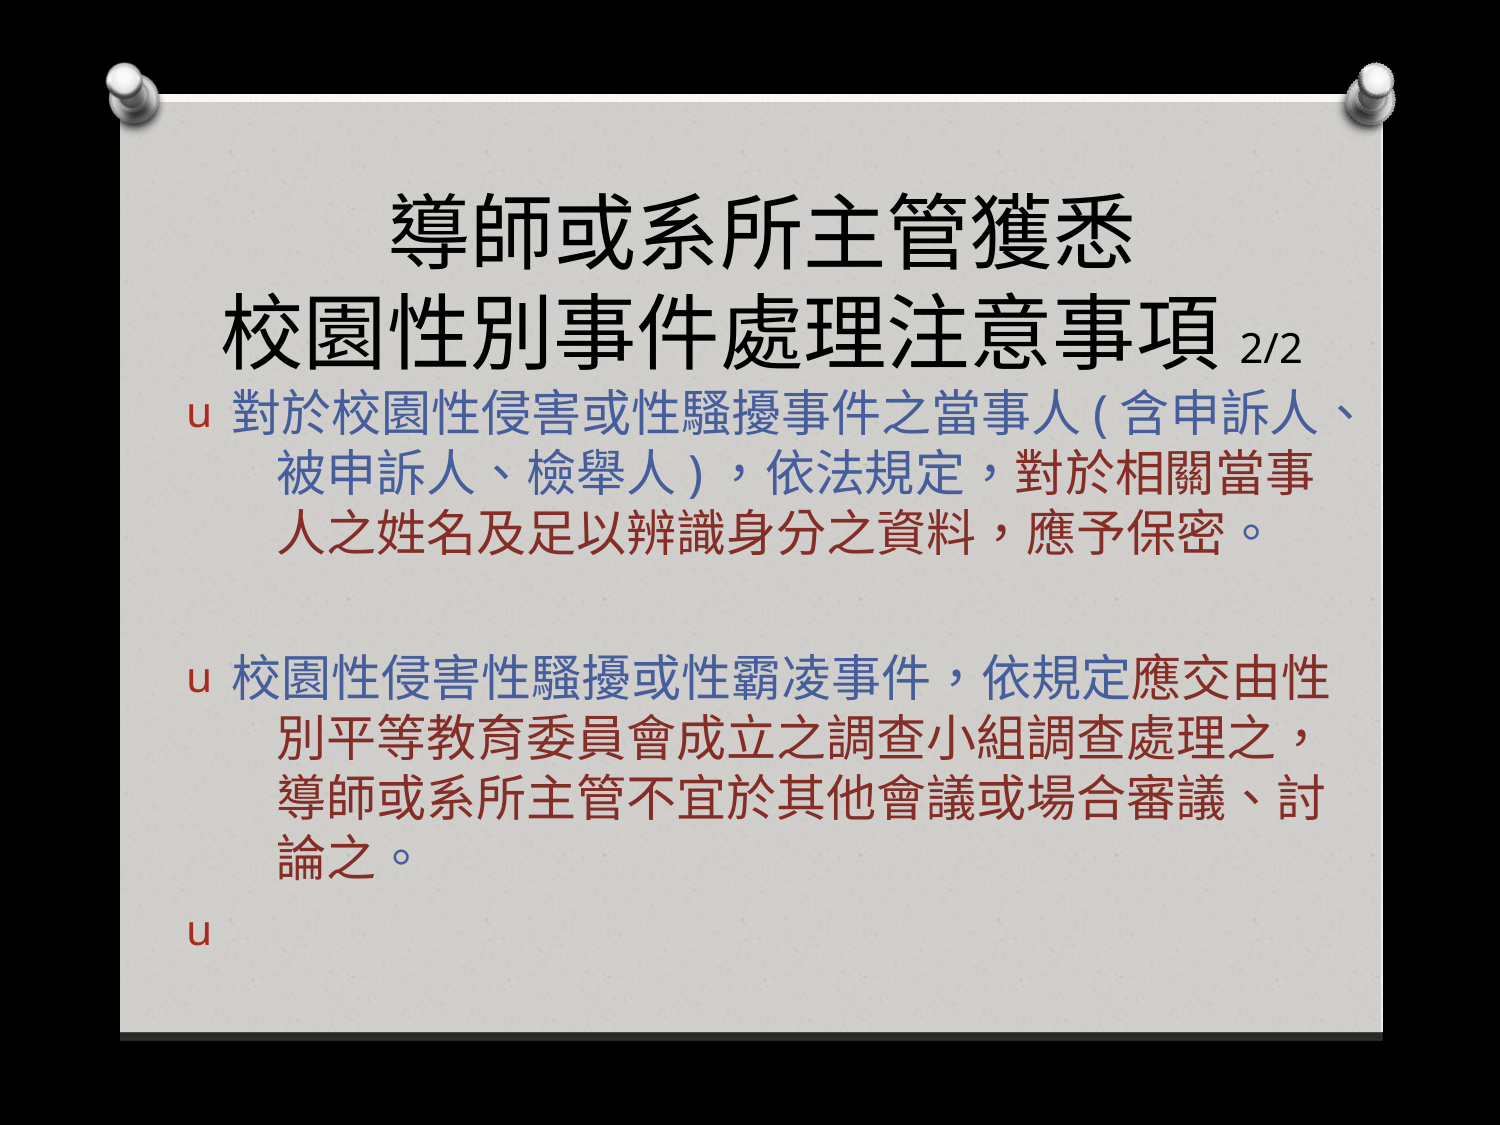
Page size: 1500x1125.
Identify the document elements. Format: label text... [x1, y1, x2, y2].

title 導師或系所主管獲悉 校園性別事件處理注意事項2/2 [171, 172, 1353, 351]
list 對於校園性侵害或性騷擾事件之當事人(含申訴人、被申訴人、檢舉人)，依法規定，對於相關當事人之姓名及足以辨識身分之資料，應予保密。 校園性侵害性騷擾或性霸凌事件，依規定應交由性別平等教育委員會成立之調查小組調查處理之，導師或系所主管不宜於其他會議或場合審議、討論之。 [171, 373, 1355, 917]
